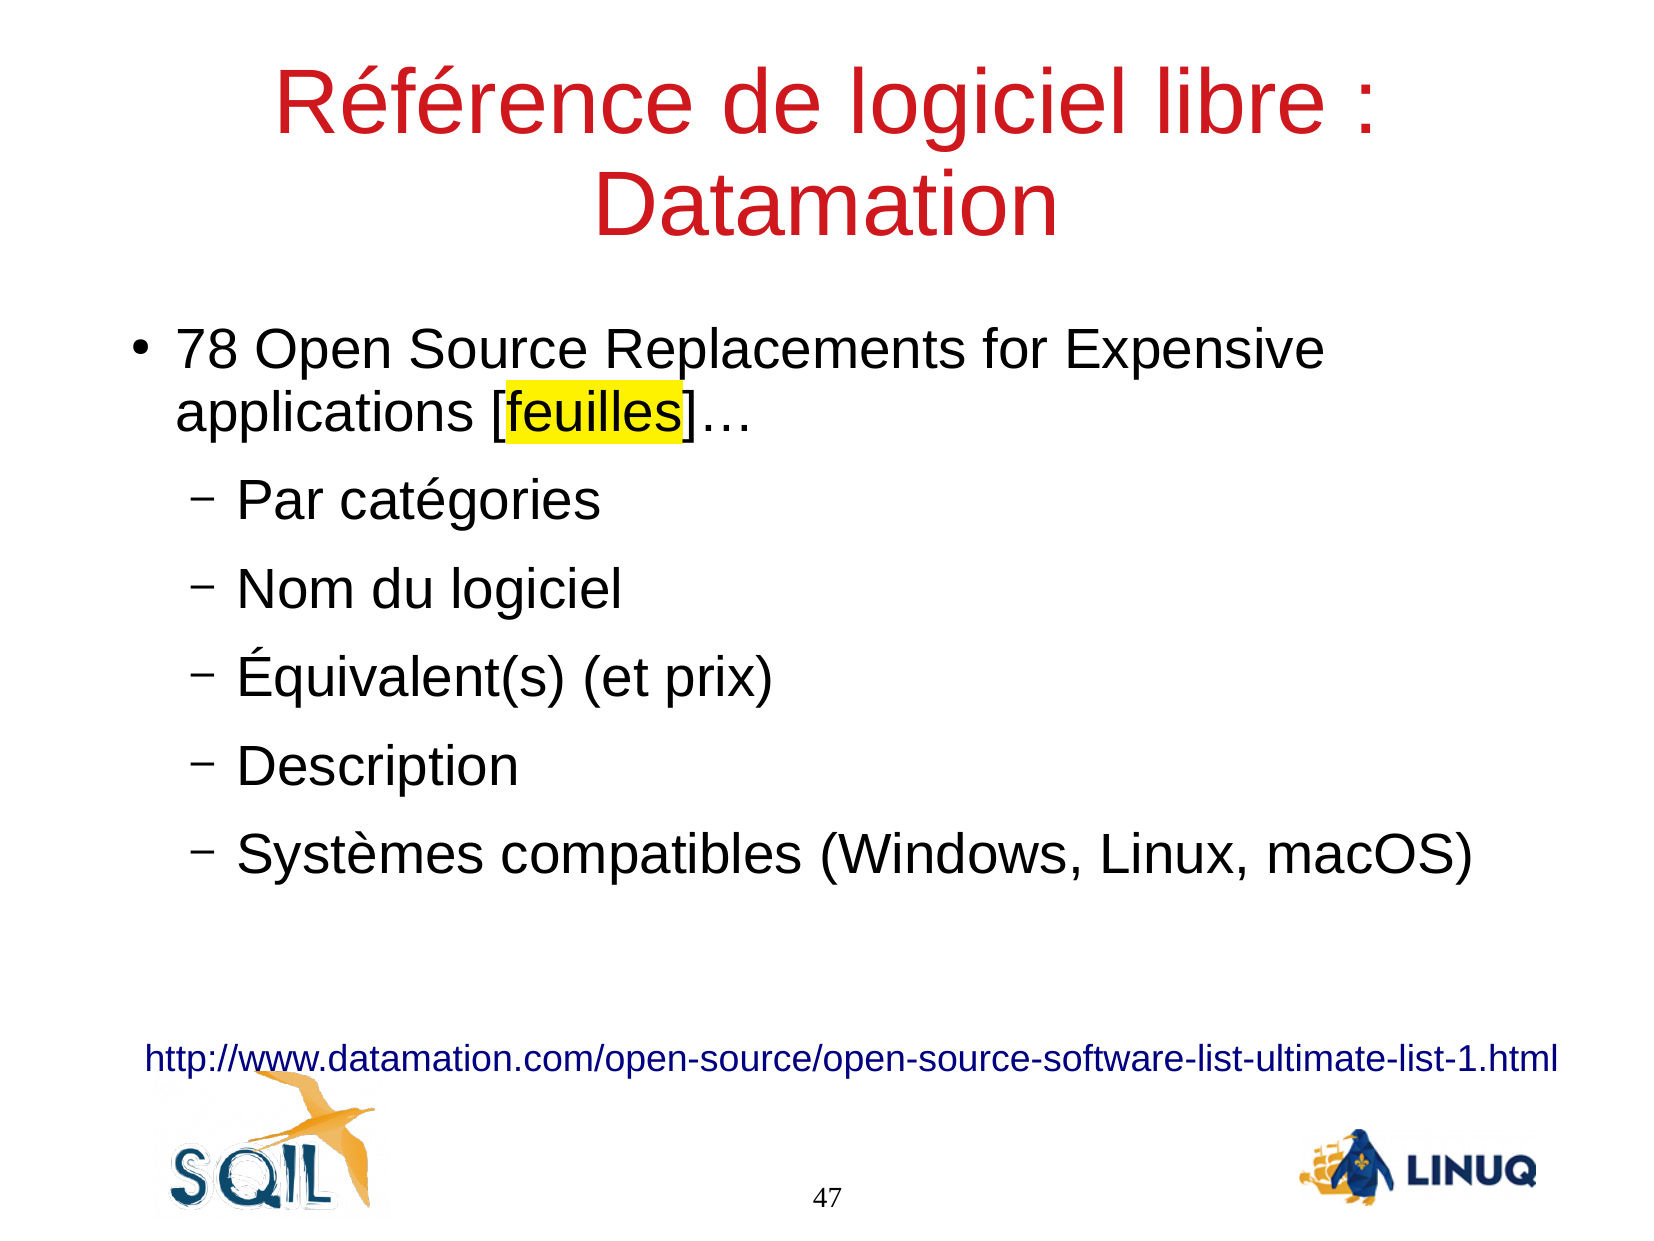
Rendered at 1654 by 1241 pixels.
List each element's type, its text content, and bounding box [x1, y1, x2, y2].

text_box http://www.datamation.com/open-source/open-source-software-list-ultimate-list-1.html [59, 1030, 1585, 1087]
text_box 78 Open Source Replacements for Expensive applications [feuilles]… Par catégories Nom du logiciel Équivalent(s) (et prix) Description Systèmes compatibles (Windows, Linux, macOS) [115, 317, 1574, 888]
picture [153, 1087, 390, 1220]
picture [1299, 1129, 1536, 1206]
title Référence de logiciel libre : Datamation [82, 49, 1571, 257]
